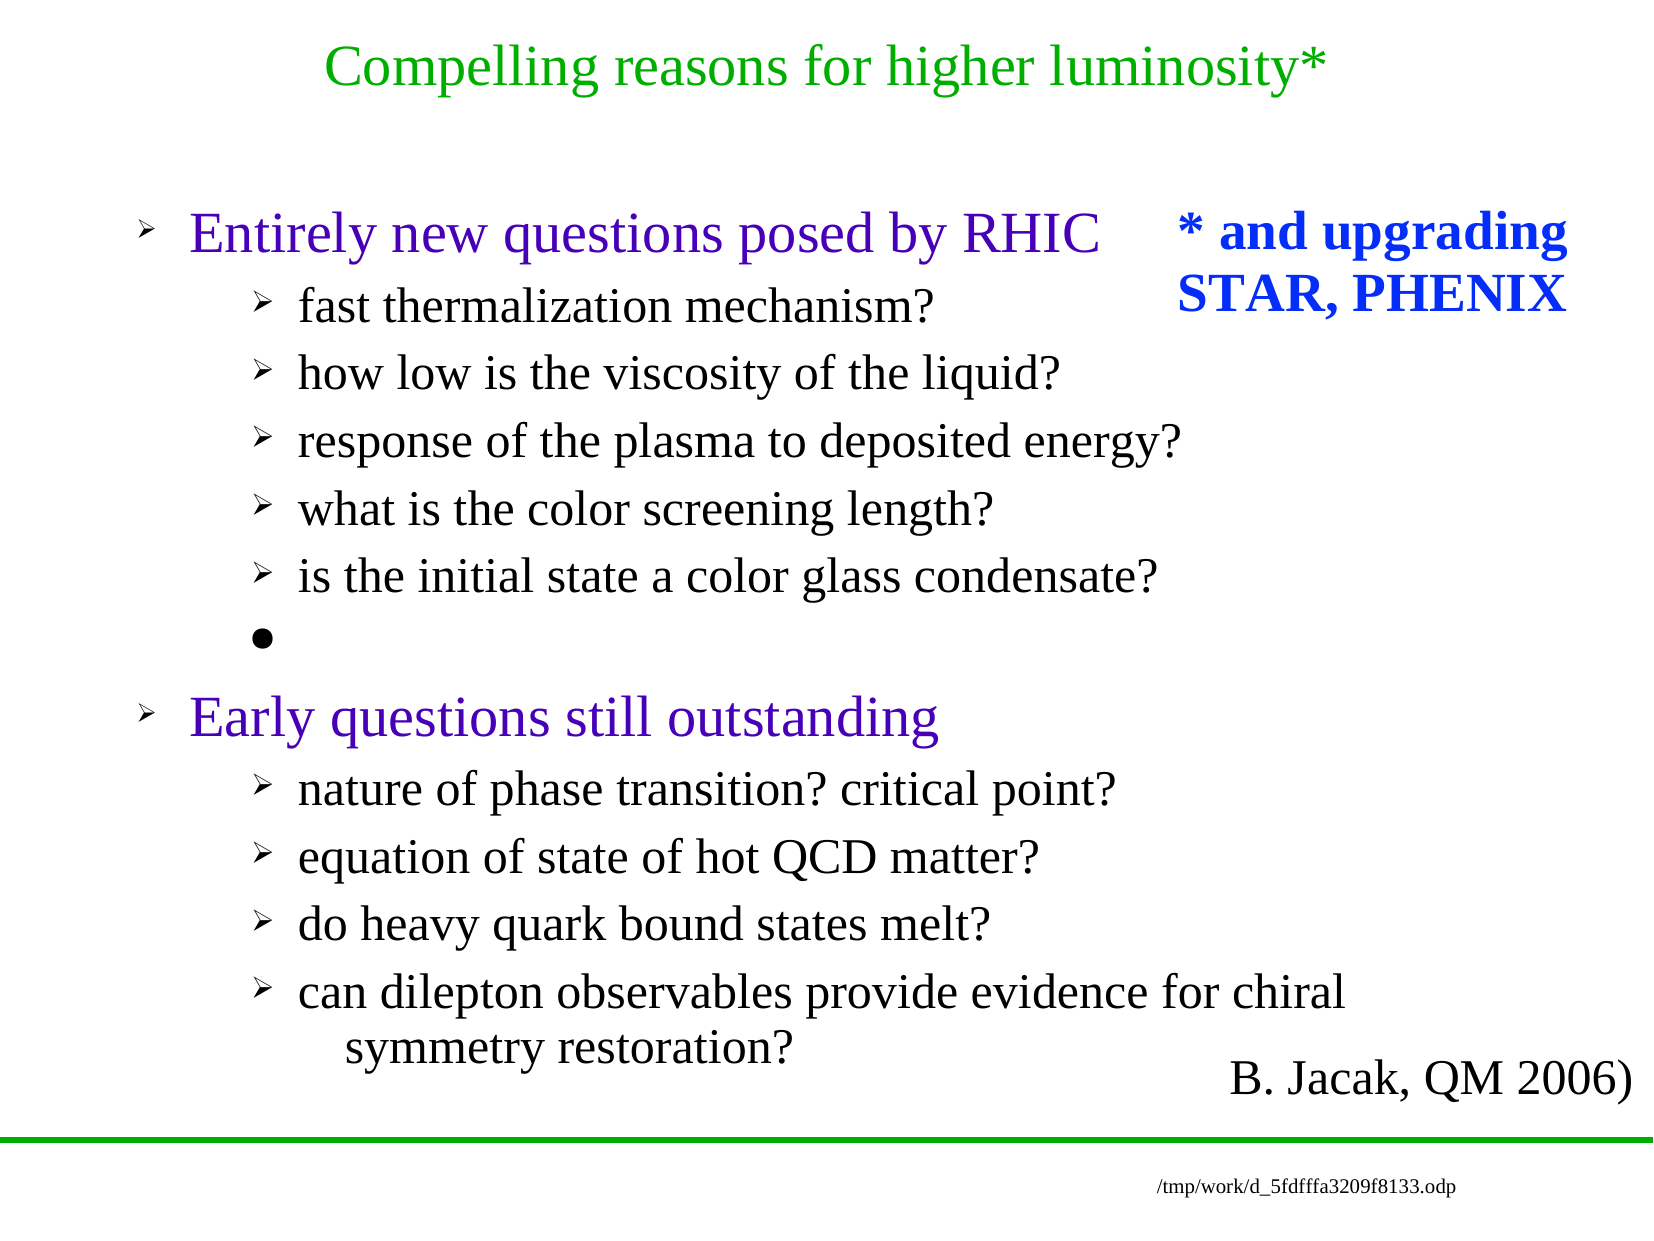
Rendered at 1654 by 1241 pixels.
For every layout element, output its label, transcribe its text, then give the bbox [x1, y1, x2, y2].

list Entirely new questions posed by RHIC fast thermalization mechanism? how low is the viscosity of the liquid? response of the plasma to deposited energy? what is the color screening length? is the initial state a color glass condensate? Early questions still outstanding nature of phase transition? critical point? equation of state of hot QCD matter? do heavy quark bound states melt? can dilepton observables provide evidence for chiral symmetry restoration? [86, 192, 1492, 1106]
text_box * and upgrading STAR, PHENIX [1162, 192, 1584, 331]
title Compelling reasons for higher luminosity* [124, 21, 1530, 110]
text_box B. Jacak, QM 2006) [1229, 1050, 1635, 1126]
